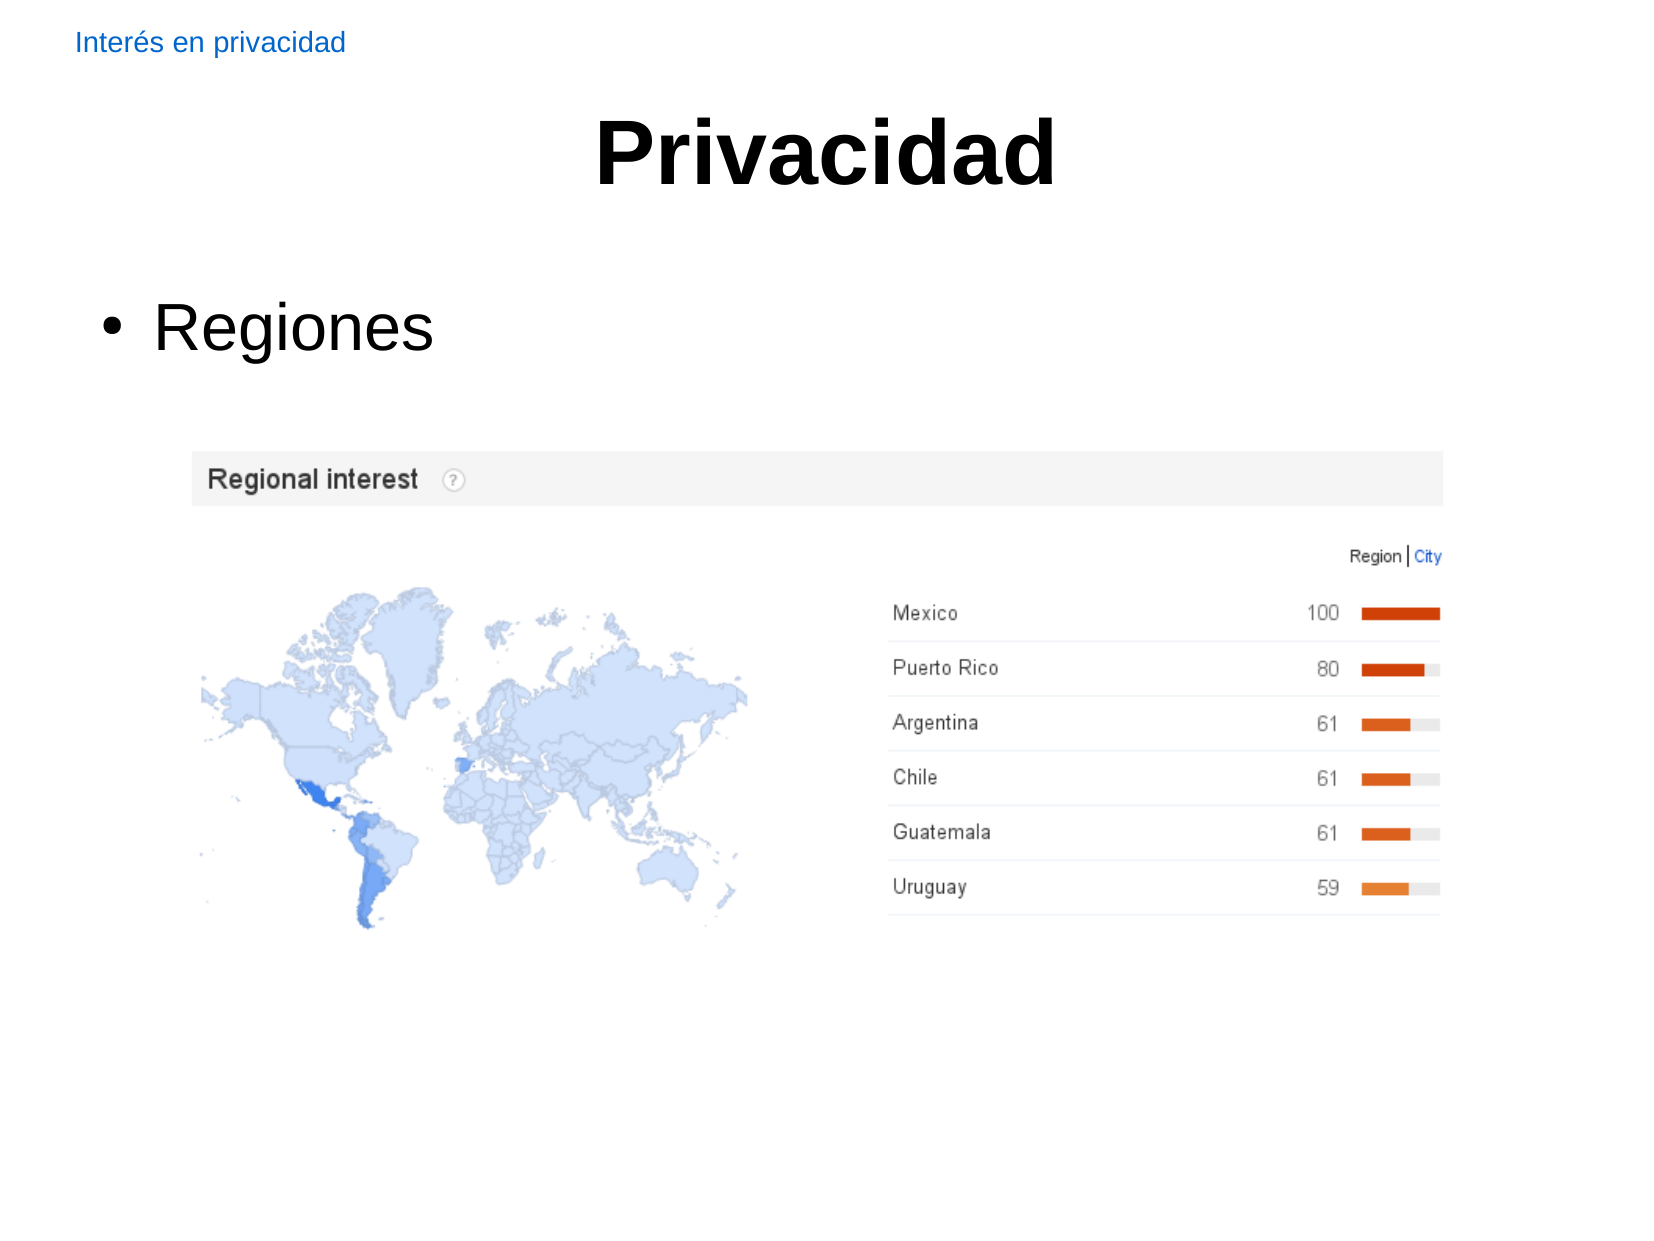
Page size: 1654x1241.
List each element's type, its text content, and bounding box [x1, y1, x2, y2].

list Regiones [82, 290, 1571, 1010]
text_box Interés en privacidad [60, 18, 451, 66]
title Privacidad [82, 49, 1571, 257]
picture [186, 439, 1456, 931]
